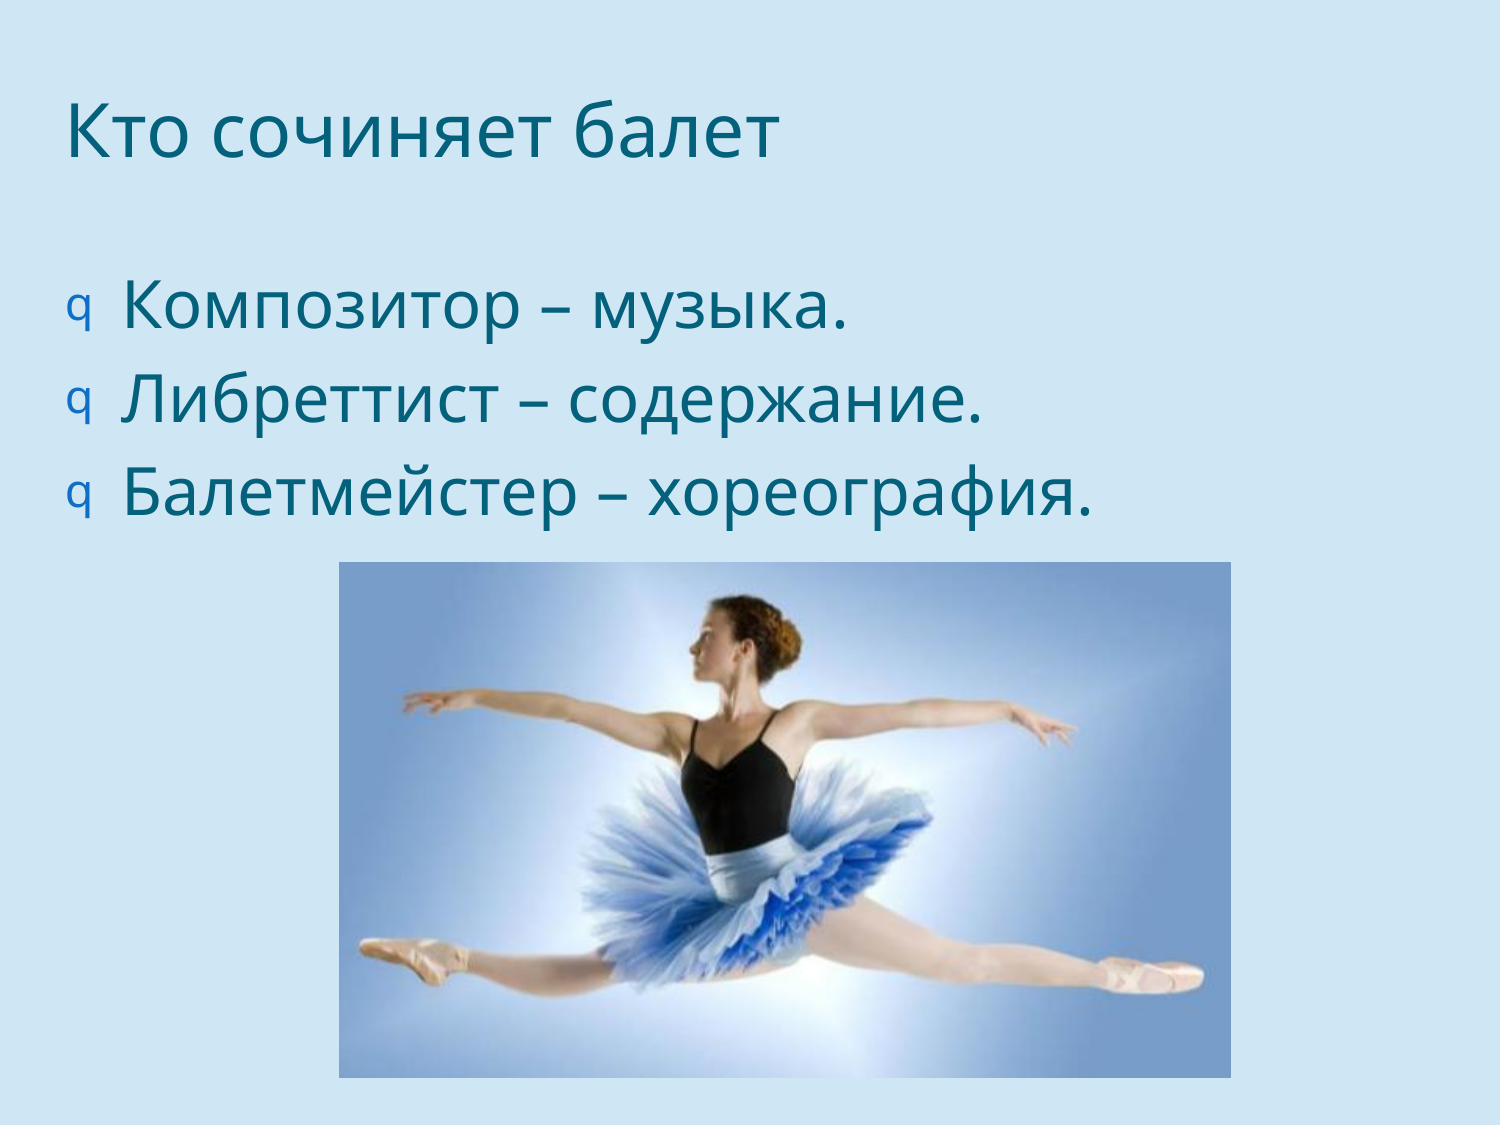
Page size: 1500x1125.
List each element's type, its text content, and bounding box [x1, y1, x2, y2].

title Кто сочиняет балет [50, 75, 1475, 213]
picture [339, 562, 1231, 1079]
list Композитор – музыка. Либреттист – содержание. Балетмейстер – хореография. [50, 254, 1475, 998]
